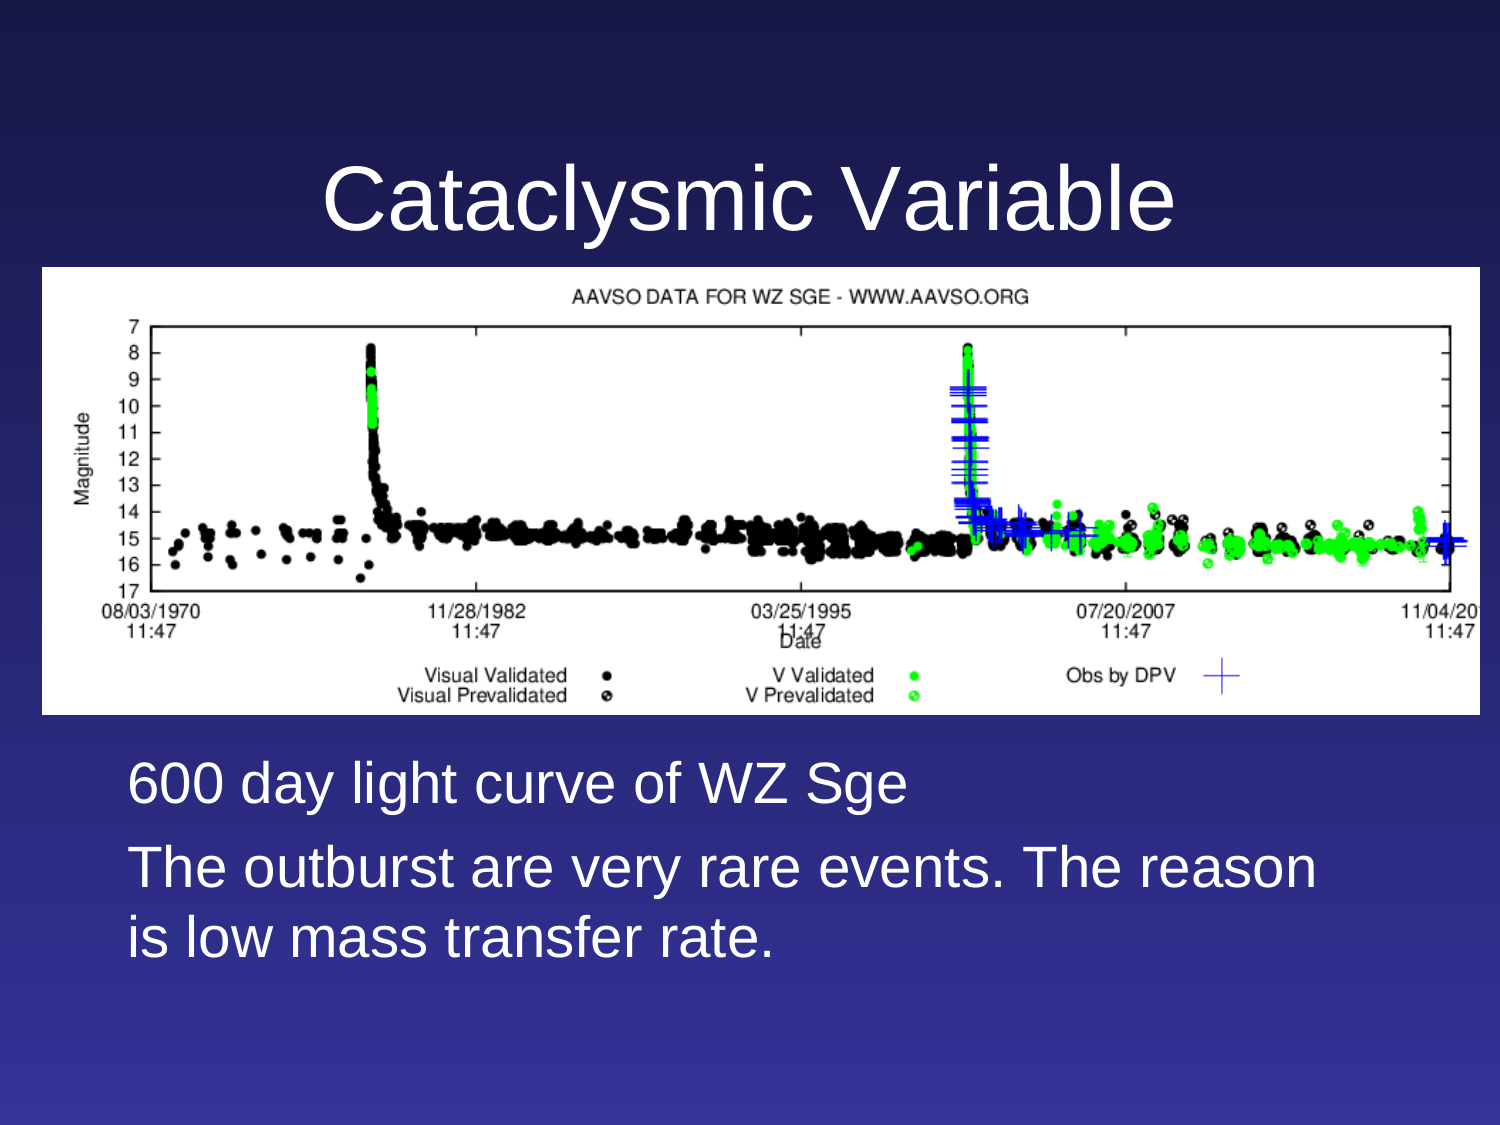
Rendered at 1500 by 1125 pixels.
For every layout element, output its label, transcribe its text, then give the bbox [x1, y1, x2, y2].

list 600 day light curve of WZ Sge The outburst are very rare events. The reason is low mass transfer rate. [112, 737, 1388, 1100]
title Cataclysmic Variable [112, 99, 1388, 267]
picture [42, 267, 1480, 715]
